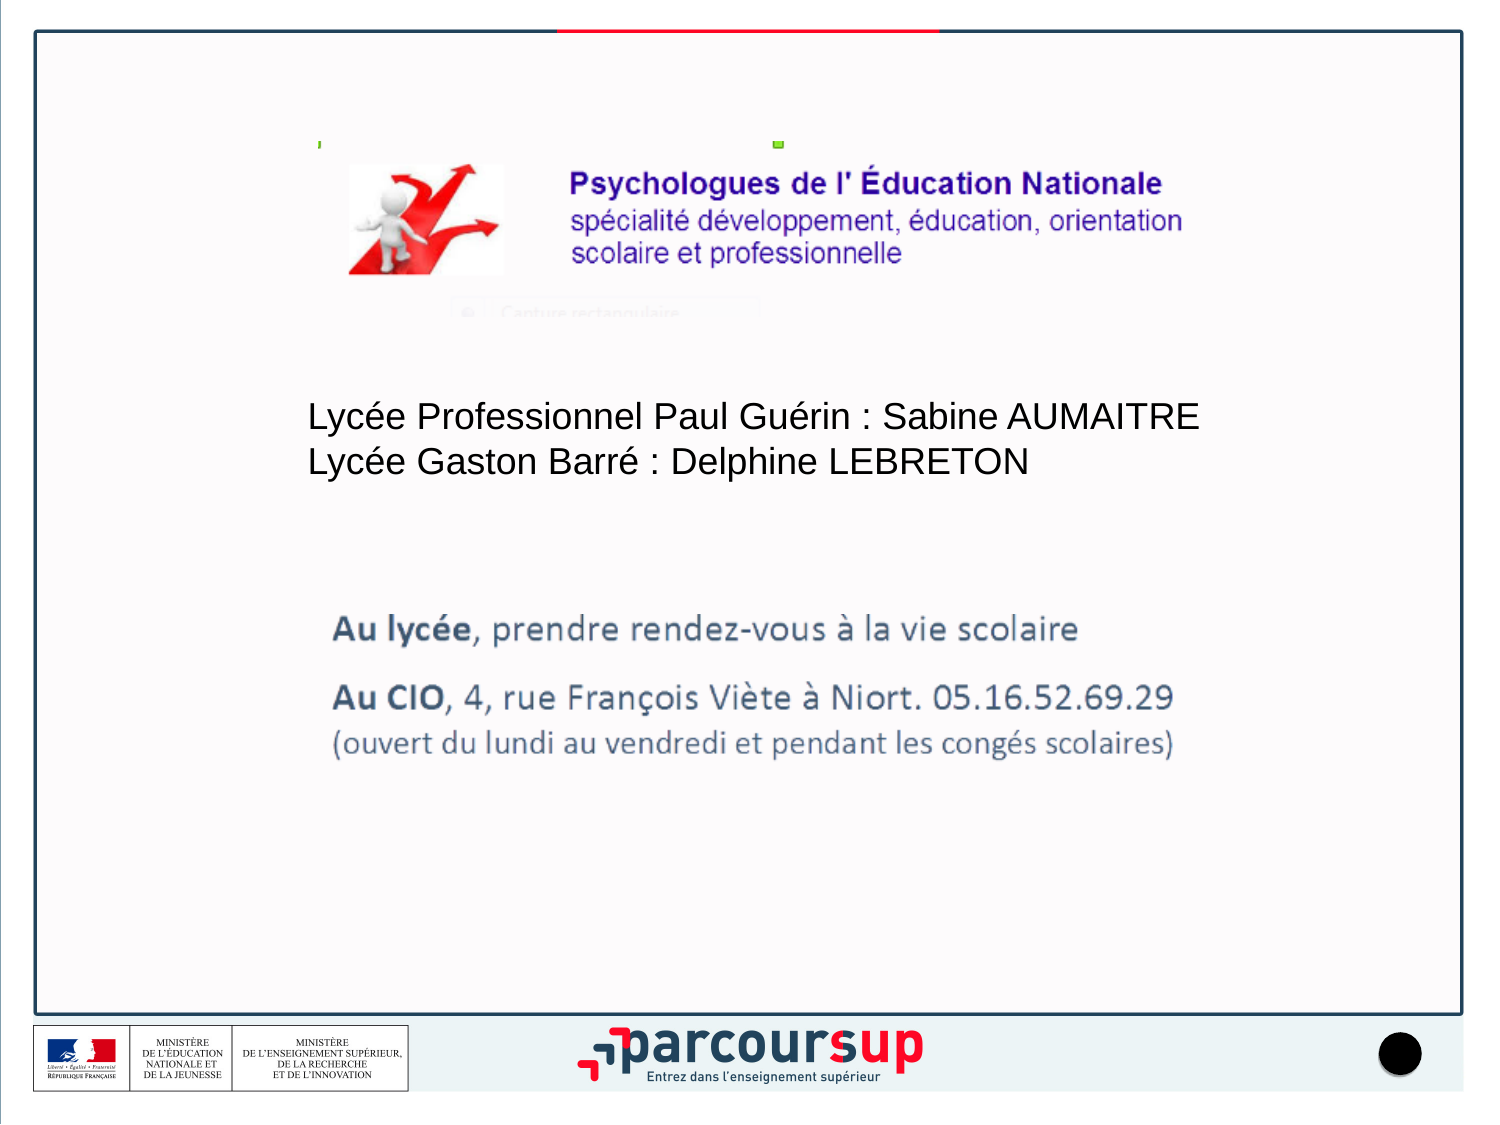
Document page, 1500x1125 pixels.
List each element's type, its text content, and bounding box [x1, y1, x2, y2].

text_box Lycée Professionnel Paul Guérin : Sabine AUMAITRE Lycée Gaston Barré : Delphine LEBRETON [293, 384, 1238, 484]
picture [0, 0, 1499, 1124]
